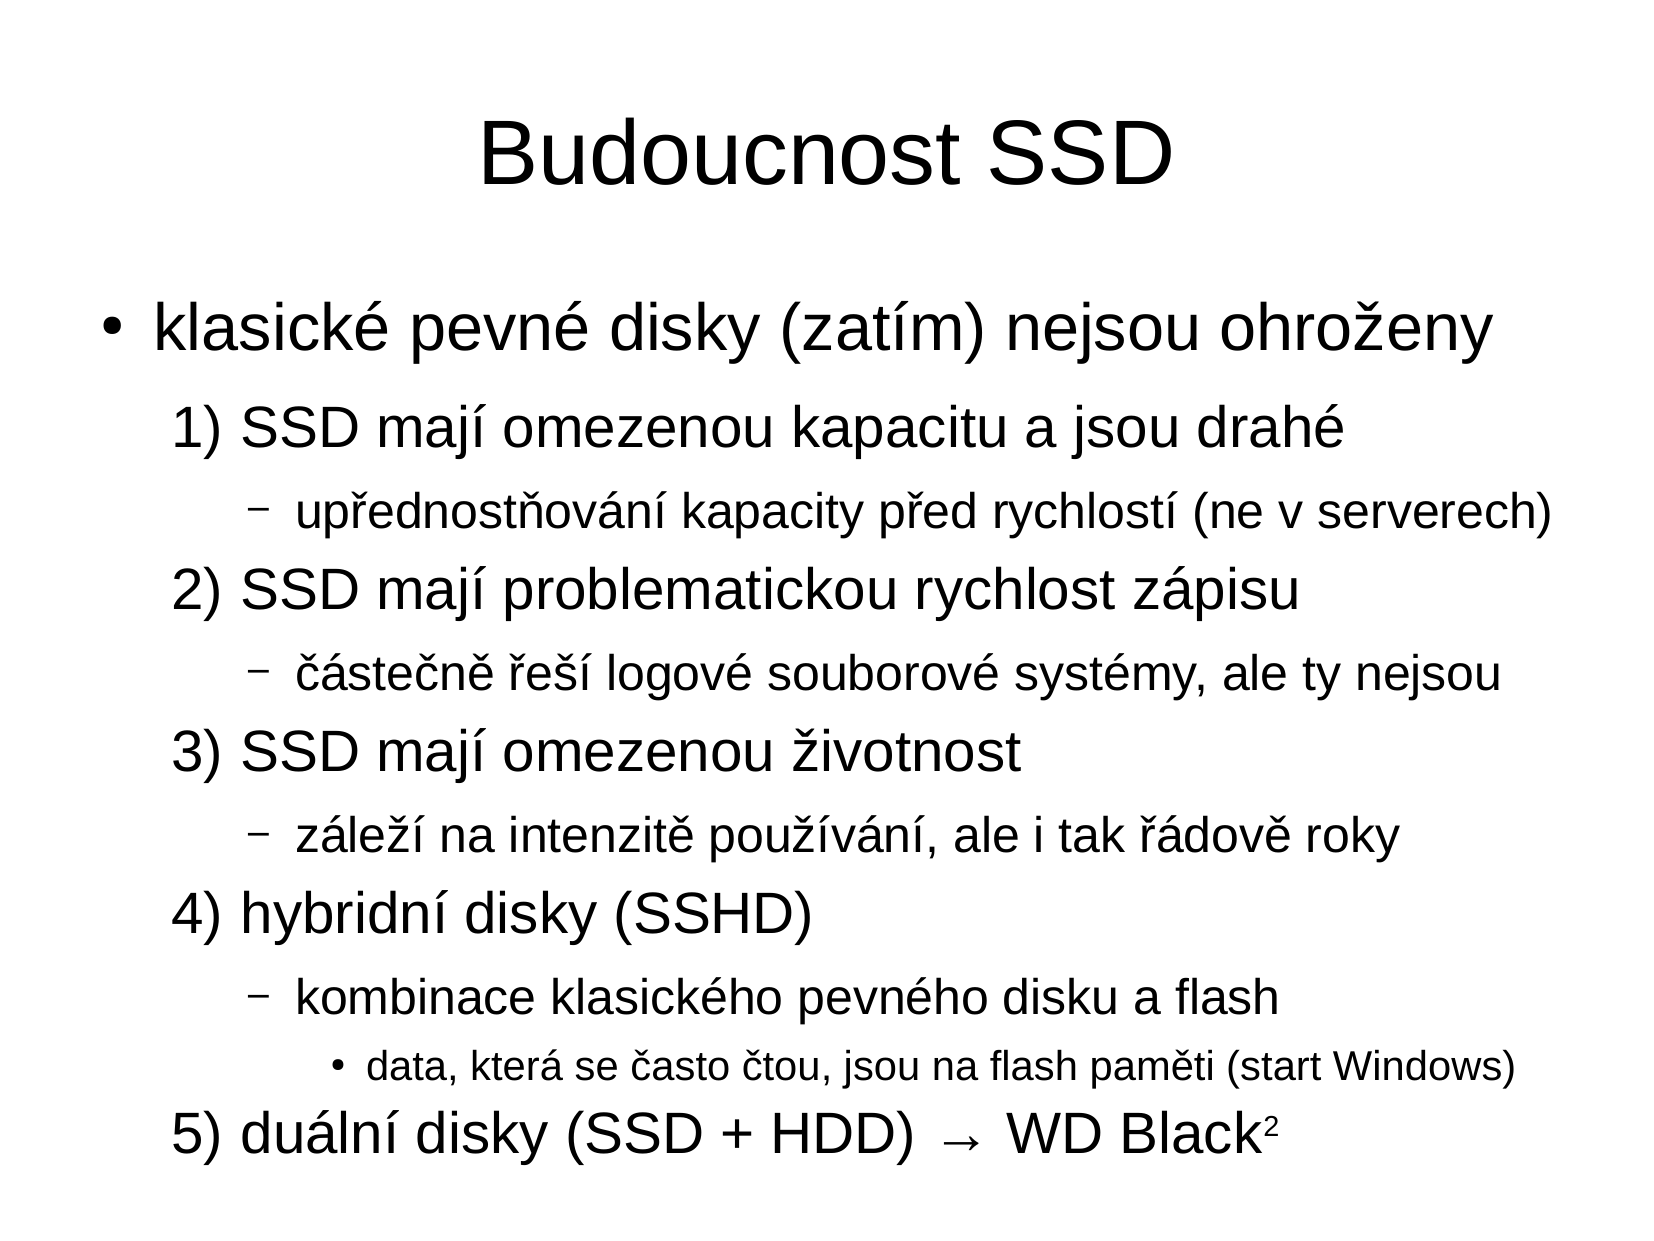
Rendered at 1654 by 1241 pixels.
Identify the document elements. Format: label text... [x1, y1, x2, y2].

title Budoucnost SSD [82, 56, 1571, 250]
list klasické pevné disky (zatím) nejsou ohroženy SSD mají omezenou kapacitu a jsou drahé upřednostňování kapacity před rychlostí (ne v serverech) SSD mají problematickou rychlost zápisu částečně řeší logové souborové systémy, ale ty nejsou SSD mají omezenou životnost záleží na intenzitě používání, ale i tak řádově roky hybridní disky (SSHD) kombinace klasického pevného disku a flash data, která se často čtou, jsou na flash paměti (start Windows) duální disky (SSD + HDD) → WD Black2 [82, 290, 1571, 1167]
